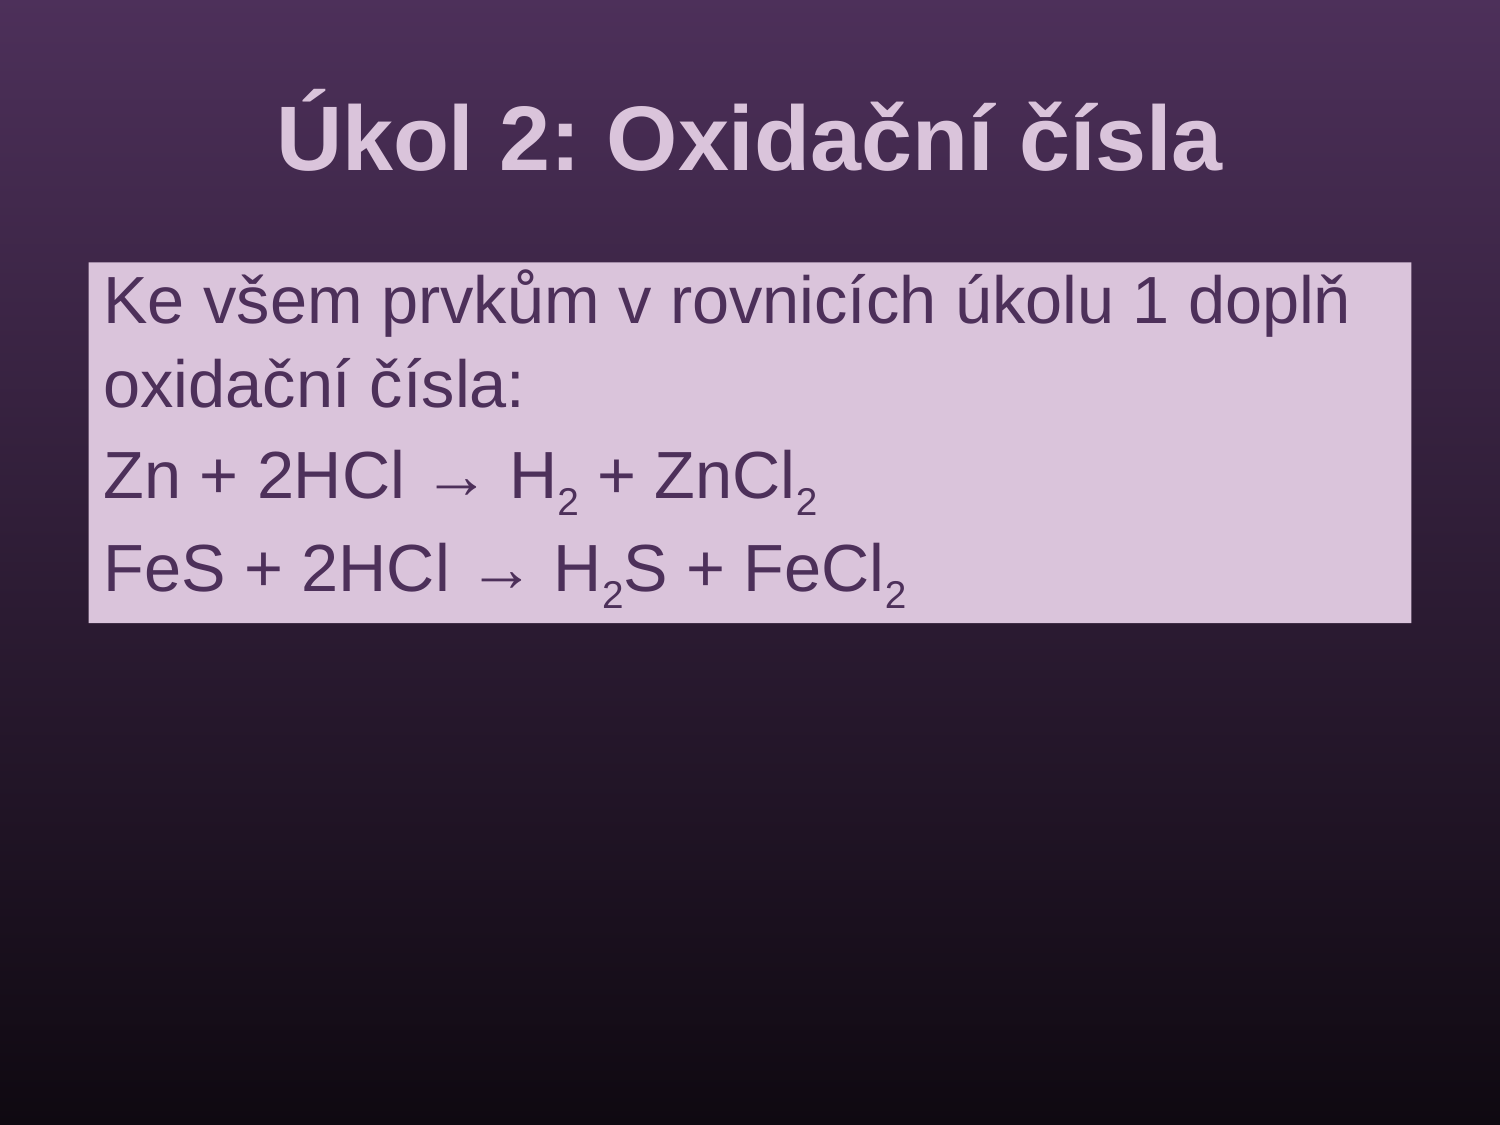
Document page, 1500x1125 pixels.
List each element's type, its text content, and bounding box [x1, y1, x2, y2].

title Úkol 2: Oxidační čísla [75, 45, 1426, 233]
list Ke všem prvkům v rovnicích úkolu 1 doplň oxidační čísla: Zn + 2HCl → H2 + ZnCl2 FeS + 2HCl → H2S + FeCl2 [88, 262, 1412, 624]
